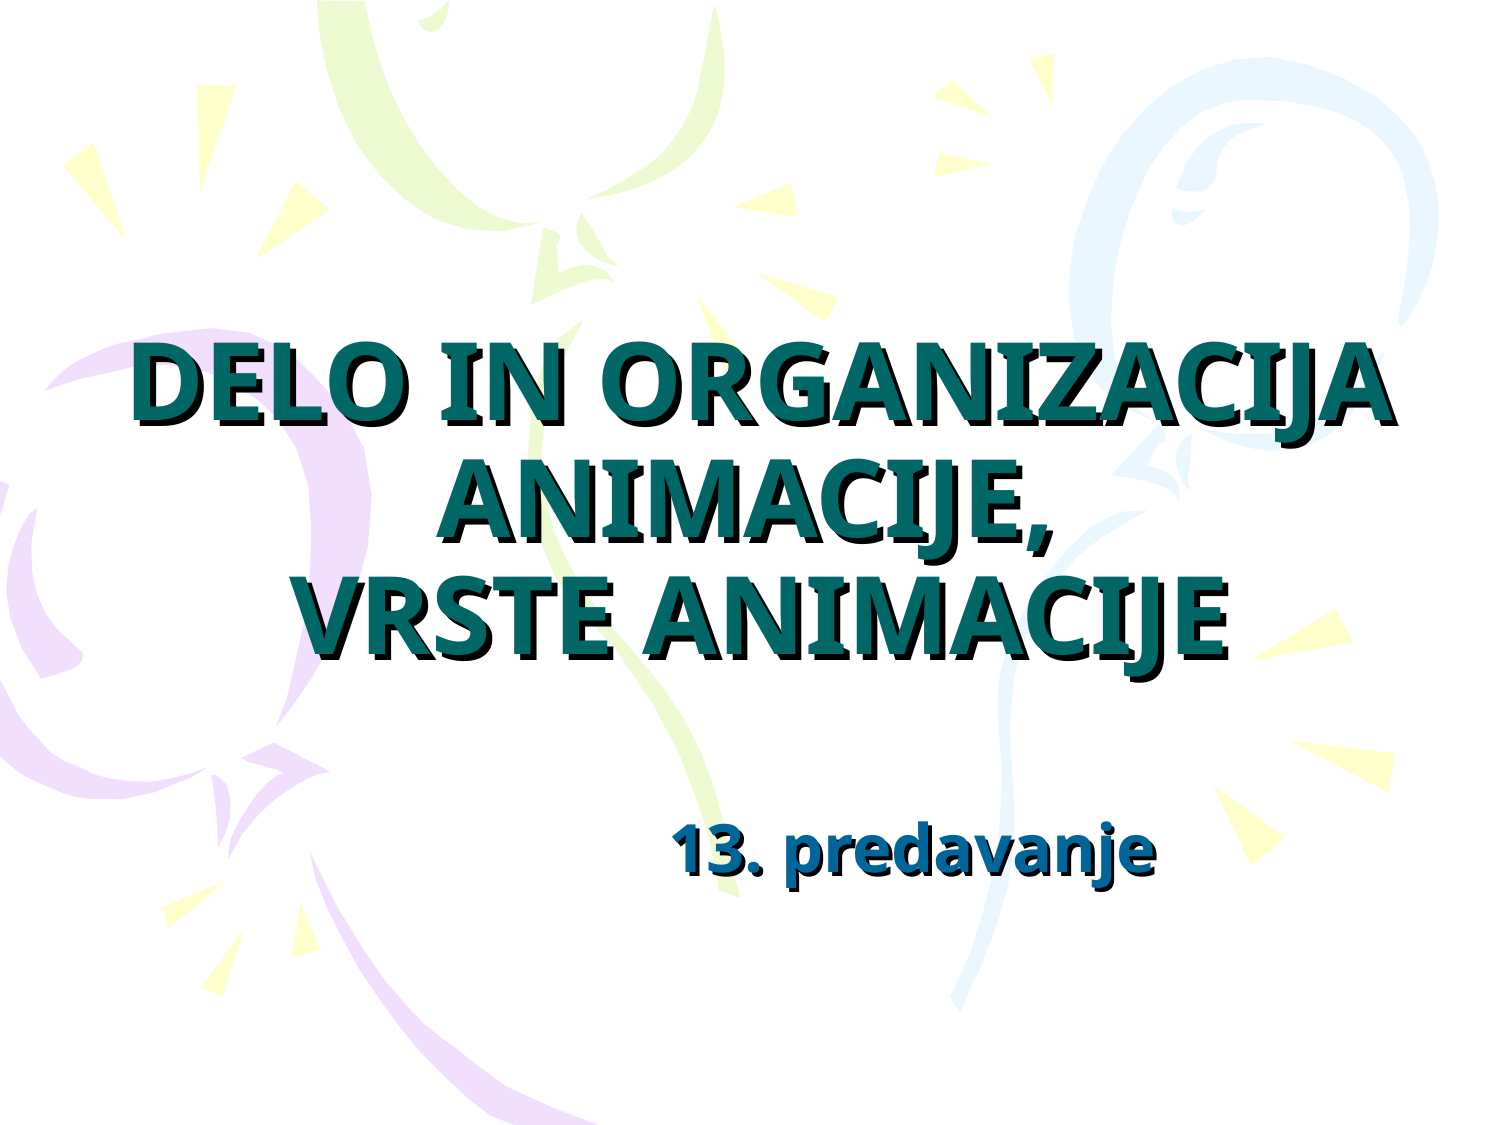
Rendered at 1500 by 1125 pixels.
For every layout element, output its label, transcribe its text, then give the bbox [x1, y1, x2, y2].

subtitle 13. predavanje [408, 702, 1417, 946]
title DELO IN ORGANIZACIJA ANIMACIJE, VRSTE ANIMACIJE [100, 97, 1419, 686]
